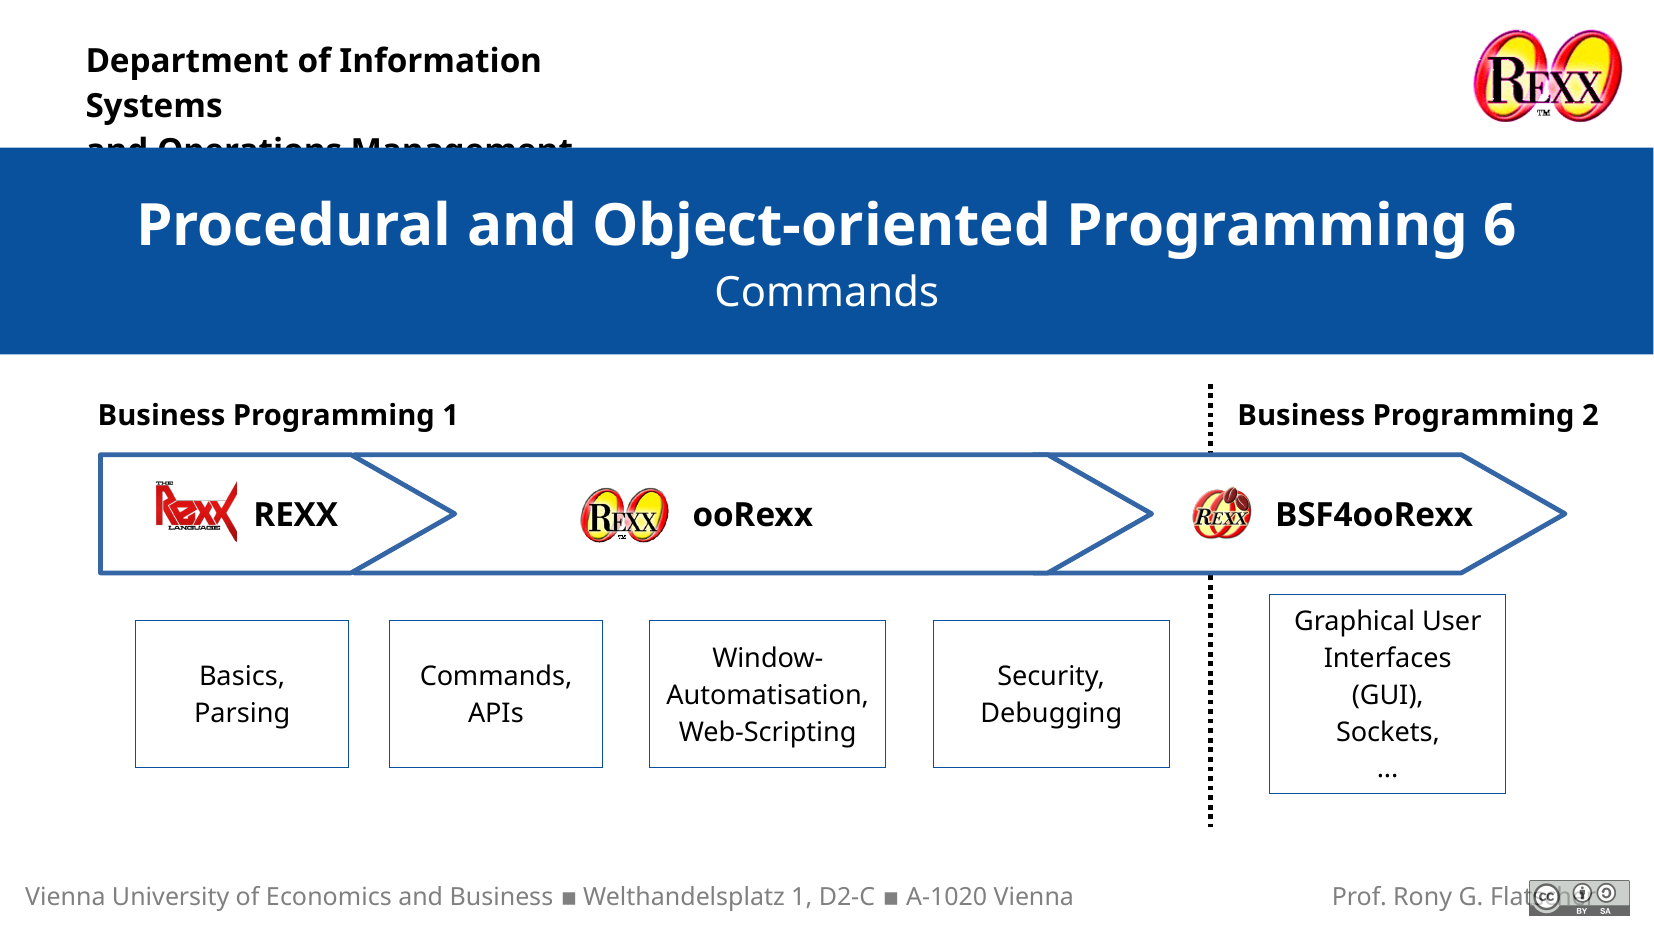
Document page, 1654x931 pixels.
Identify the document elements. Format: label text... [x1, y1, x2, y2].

text_box Business Programming 2 [1222, 386, 1654, 440]
picture [1470, 24, 1625, 125]
picture [1192, 484, 1252, 544]
text_box Basics, Parsing [135, 620, 349, 768]
text_box REXX [100, 454, 455, 573]
text_box ooRexx [354, 454, 1152, 573]
text_box BSF4ooRexx [1049, 454, 1566, 573]
text_box Security, Debugging [933, 620, 1170, 768]
text_box Graphical User Interfaces (GUI), Sockets, ... [1269, 616, 1506, 772]
picture [153, 476, 237, 548]
text_box Window-Automatisation, Web-Scripting [649, 620, 886, 768]
title Procedural and Object-oriented Programming 6 Commands [0, 147, 1654, 355]
text_box Commands, APIs [389, 620, 603, 768]
picture [578, 484, 670, 544]
text_box Business Programming 1 [82, 386, 514, 440]
